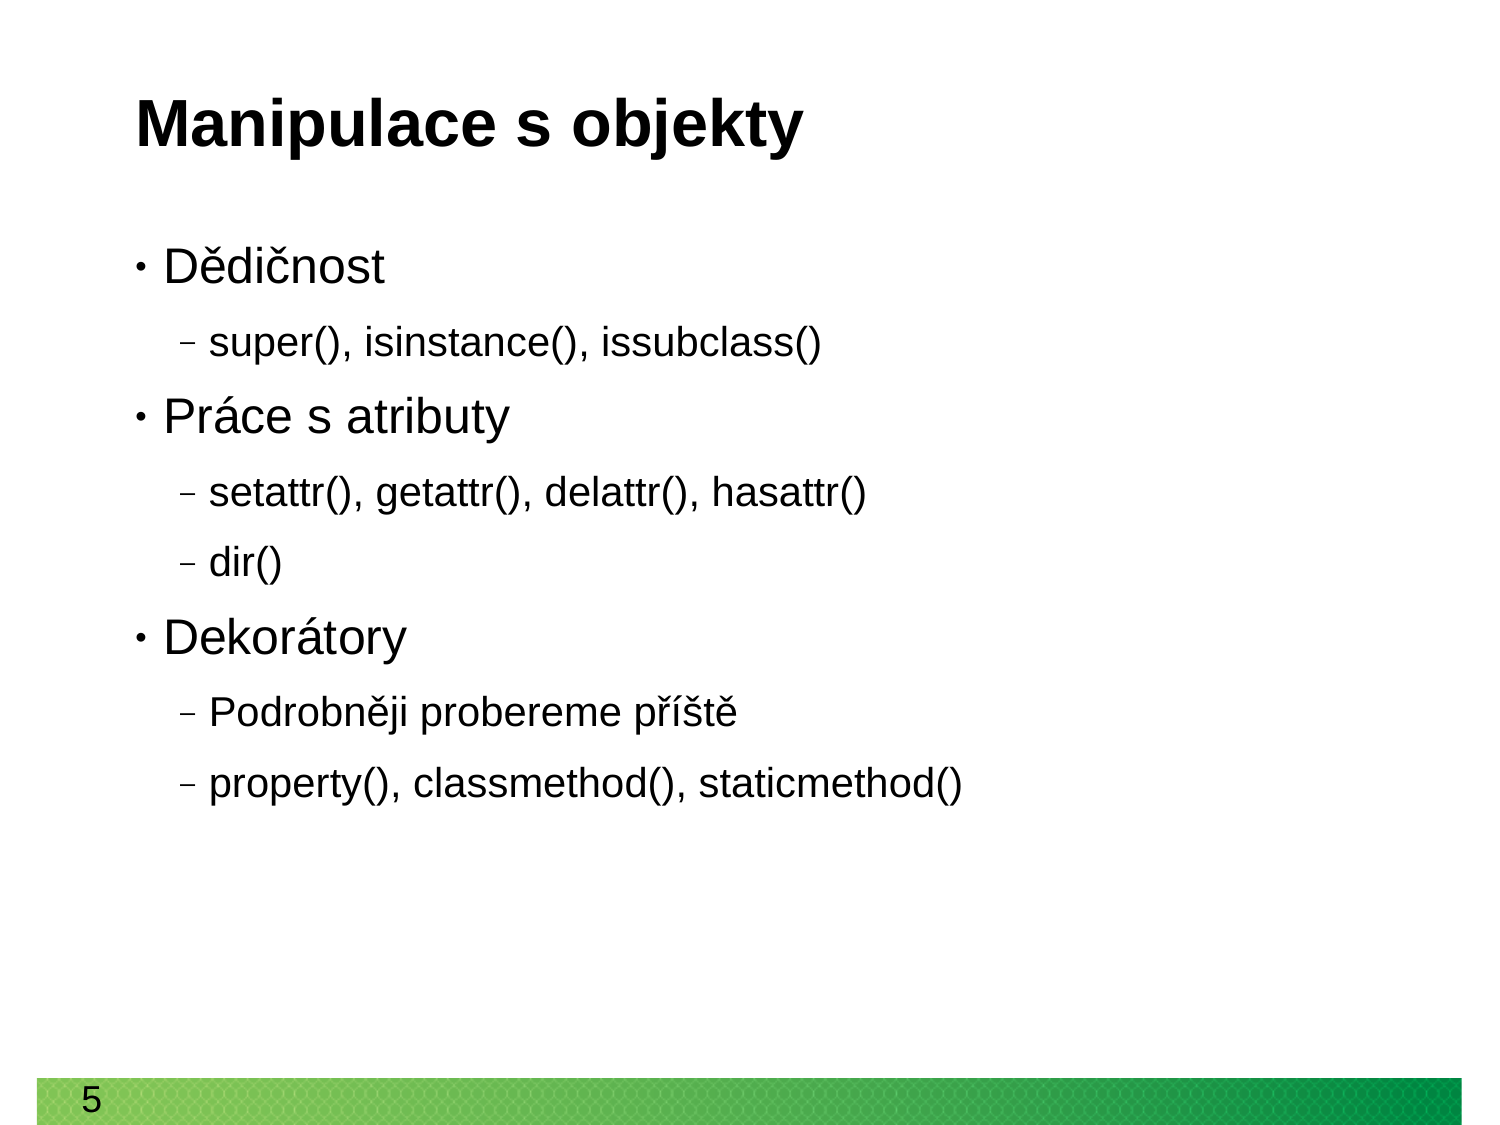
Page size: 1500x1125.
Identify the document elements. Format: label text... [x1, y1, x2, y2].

title Manipulace s objekty [135, 41, 1372, 204]
picture [36, 1078, 1462, 1125]
list Dědičnost super(), isinstance(), issubclass() Práce s atributy setattr(), getattr(), delattr(), hasattr() dir() Dekorátory Podrobněji probereme příště property(), classmethod(), staticmethod() [135, 238, 1372, 892]
